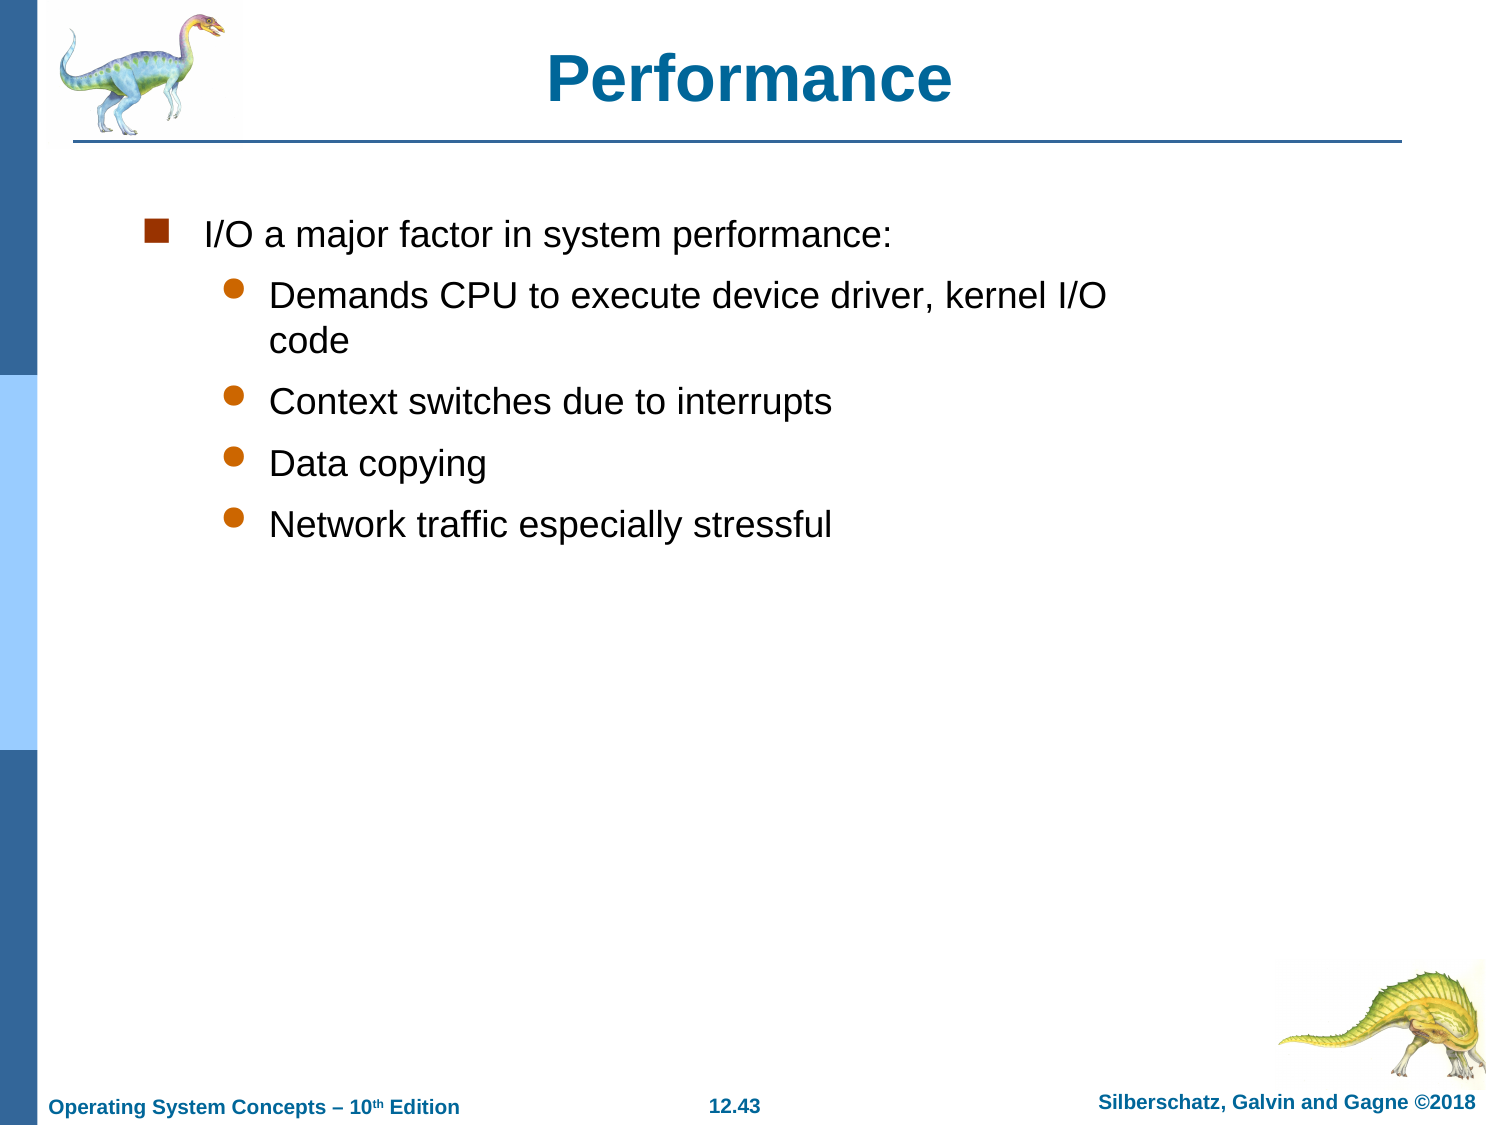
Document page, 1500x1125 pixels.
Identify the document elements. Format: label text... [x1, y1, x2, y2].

picture [1415, 1094, 1423, 1099]
picture [46, 0, 243, 149]
title Performance [75, 27, 1426, 123]
picture [1275, 959, 1486, 1090]
list I/O a major factor in system performance: Demands CPU to execute device driver, kernel I/O code Context switches due to interrupts Data copying Network traffic especially stressful [132, 202, 1164, 946]
